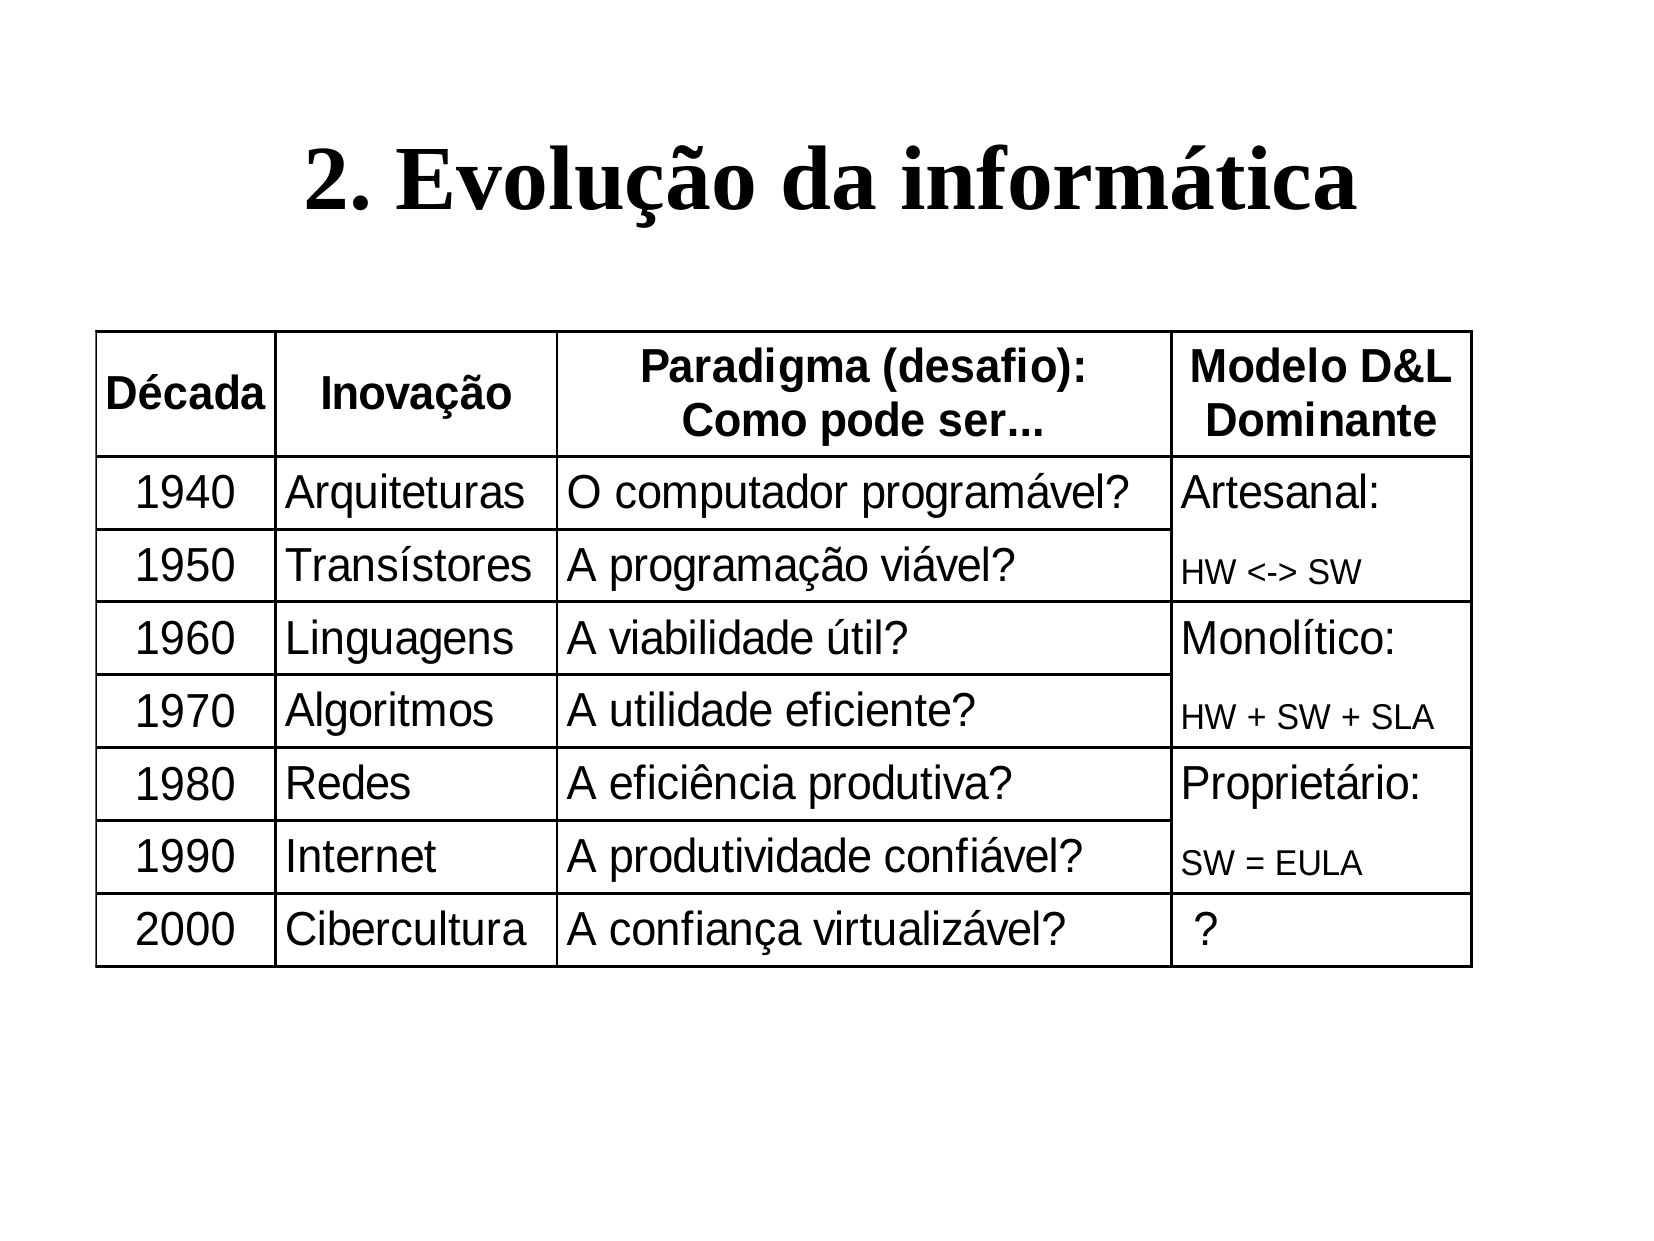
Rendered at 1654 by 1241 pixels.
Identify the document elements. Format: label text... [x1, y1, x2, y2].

title 2. Evolução da informática [140, 75, 1547, 282]
chart [95, 330, 1474, 994]
